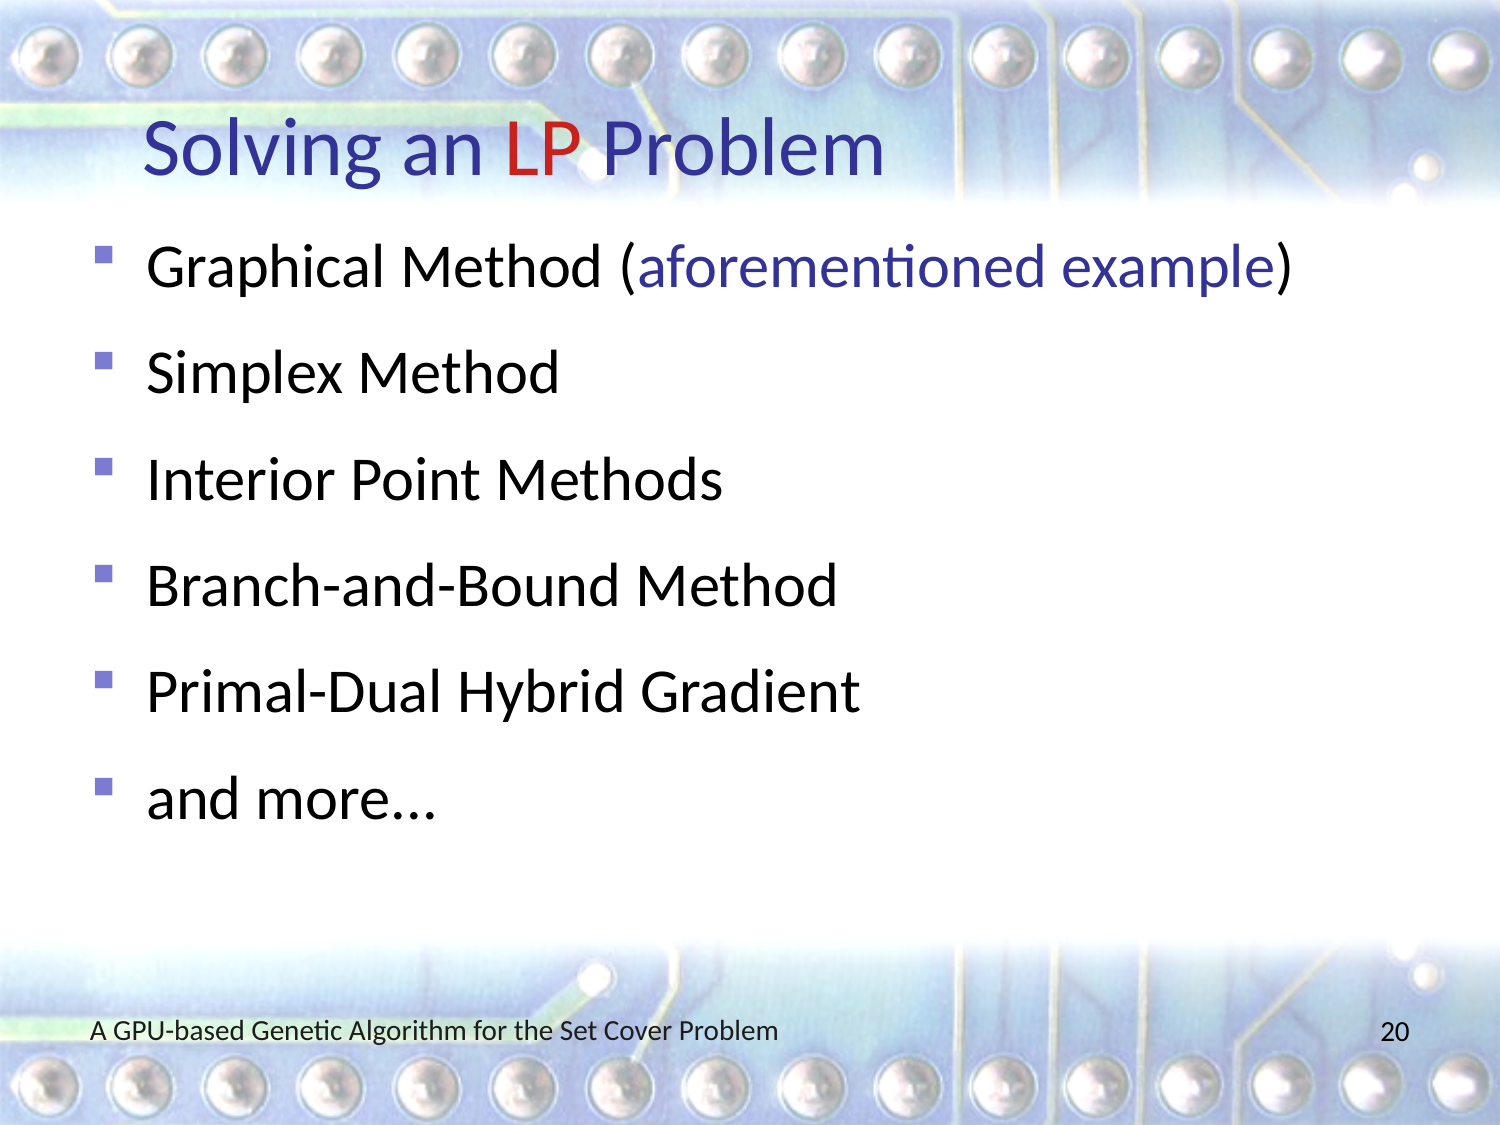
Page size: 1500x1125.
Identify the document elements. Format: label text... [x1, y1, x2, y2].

picture [0, 0, 1500, 261]
slide_number A GPU-based Genetic Algorithm for the Set Cover Problem [74, 979, 1113, 1055]
list Graphical Method (aforementioned example) Simplex Method Interior Point Methods Branch-and-Bound Method Primal-Dual Hybrid Gradient and more... [75, 217, 1425, 953]
picture [0, 884, 1500, 1125]
title Solving an LP Problem [75, 89, 1425, 195]
